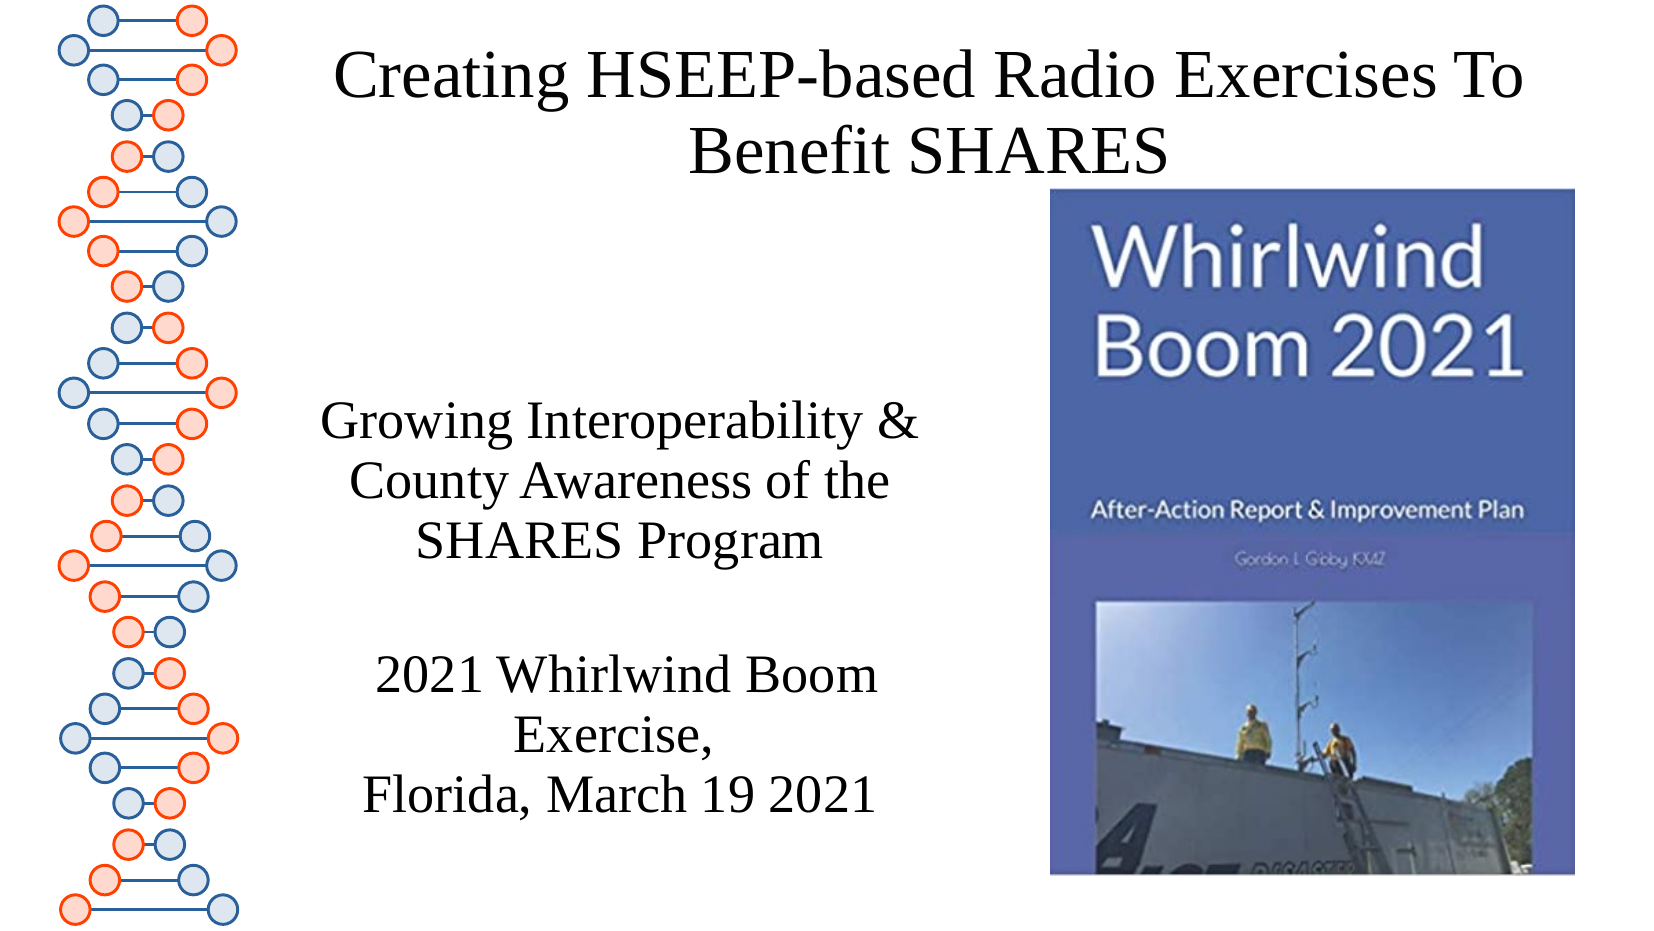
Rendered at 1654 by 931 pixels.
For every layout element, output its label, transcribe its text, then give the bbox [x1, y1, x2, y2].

title Creating HSEEP-based Radio Exercises To Benefit SHARES [265, 35, 1595, 189]
picture [1050, 188, 1575, 876]
subtitle Growing Interoperability & County Awareness of the SHARES Program 2021 Whirlwind Boom Exercise, Florida, March 19 2021 [265, 337, 976, 877]
